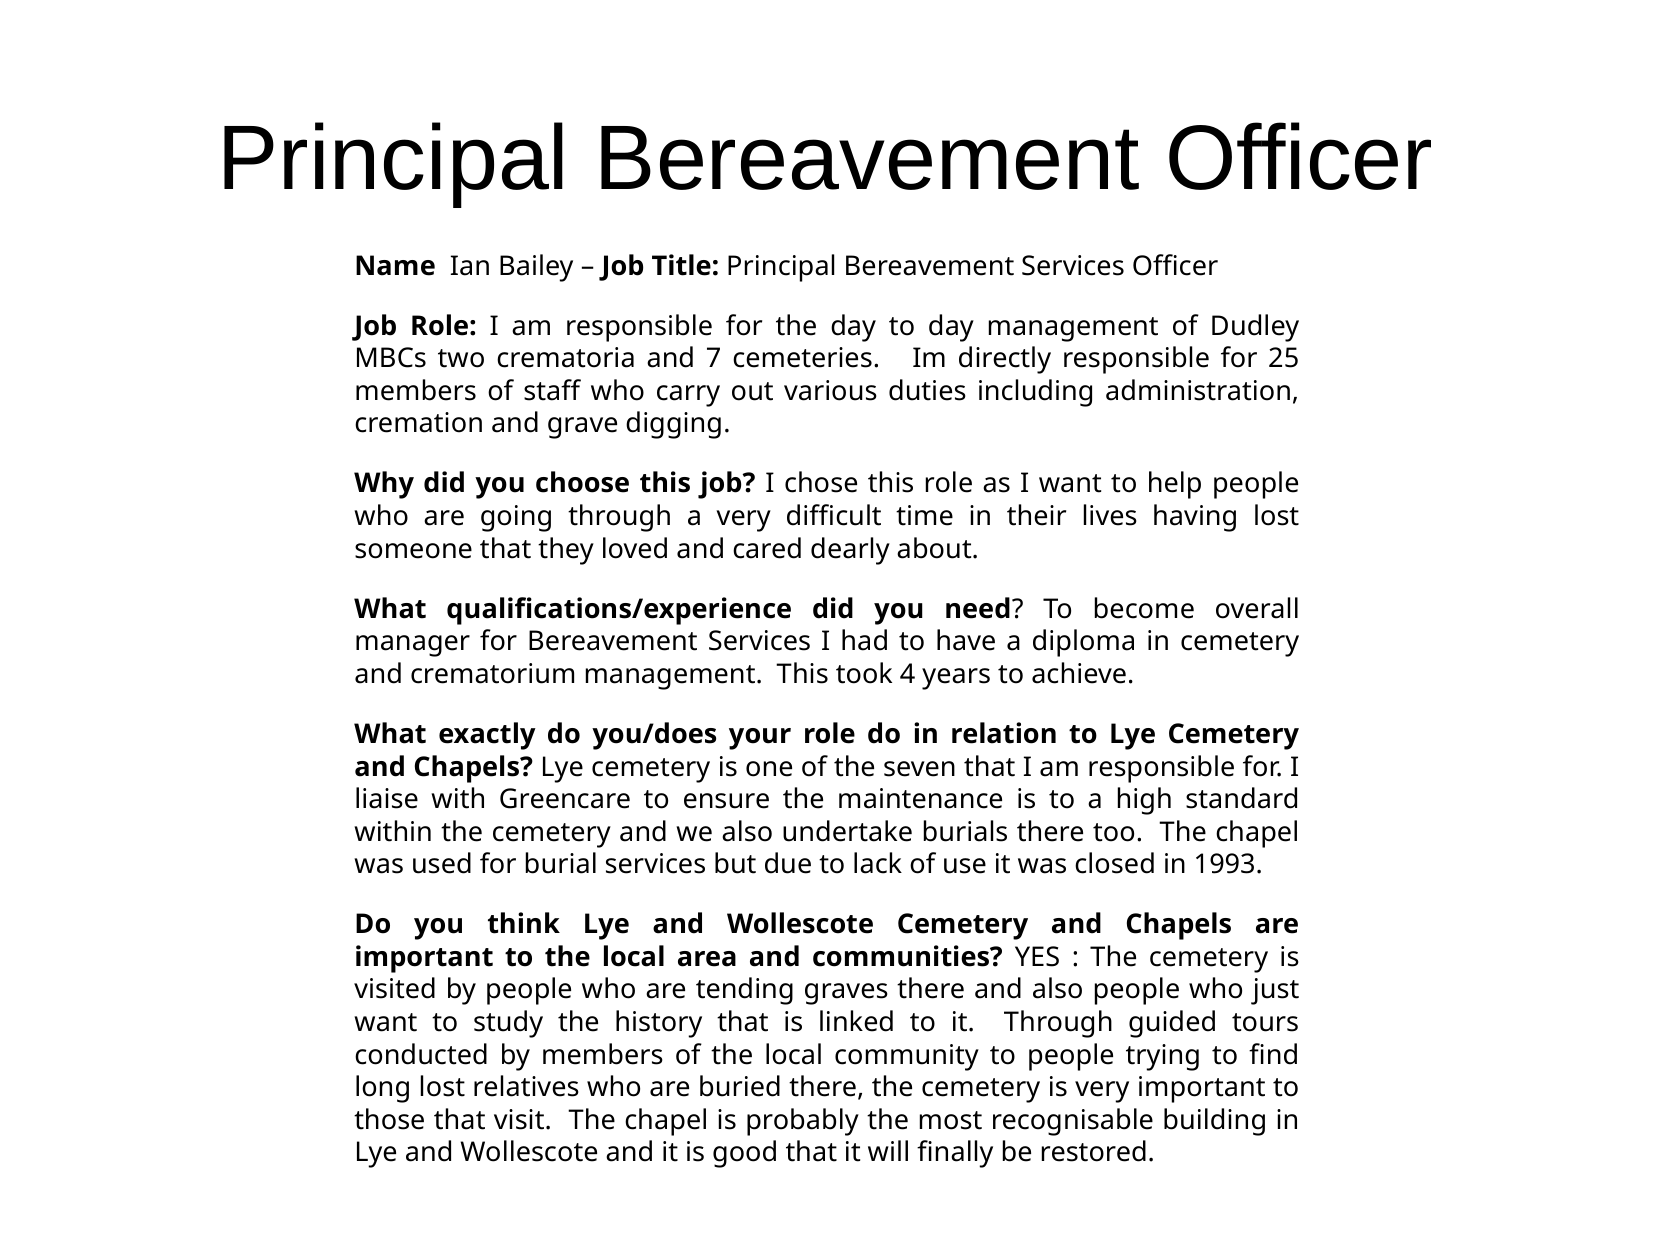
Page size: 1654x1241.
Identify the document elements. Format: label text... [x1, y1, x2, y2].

list Name Ian Bailey – Job Title: Principal Bereavement Services Officer Job Role: I am responsible for the day to day management of Dudley MBCs two crematoria and 7 cemeteries. Im directly responsible for 25 members of staff who carry out various duties including administration, cremation and grave digging. Why did you choose this job? I chose this role as I want to help people who are going through a very difficult time in their lives having lost someone that they loved and cared dearly about. What qualifications/experience did you need? To become overall manager for Bereavement Services I had to have a diploma in cemetery and crematorium management. This took 4 years to achieve. What exactly do you/does your role do in relation to Lye Cemetery and Chapels? Lye cemetery is one of the seven that I am responsible for. I liaise with Greencare to ensure the maintenance is to a high standard within the cemetery and we also undertake burials there too. The chapel was used for burial services but due to lack of use it was closed in 1993. Do you think Lye and Wollescote Cemetery and Chapels are important to the local area and communities? YES : The cemetery is visited by people who are tending graves there and also people who just want to study the history that is linked to it. Through guided tours conducted by members of the local community to people trying to find long lost relatives who are buried there, the cemetery is very important to those that visit. The chapel is probably the most recognisable building in Lye and Wollescote and it is good that it will finally be restored. [354, 248, 1300, 1182]
title Principal Bereavement Officer [82, 49, 1571, 257]
